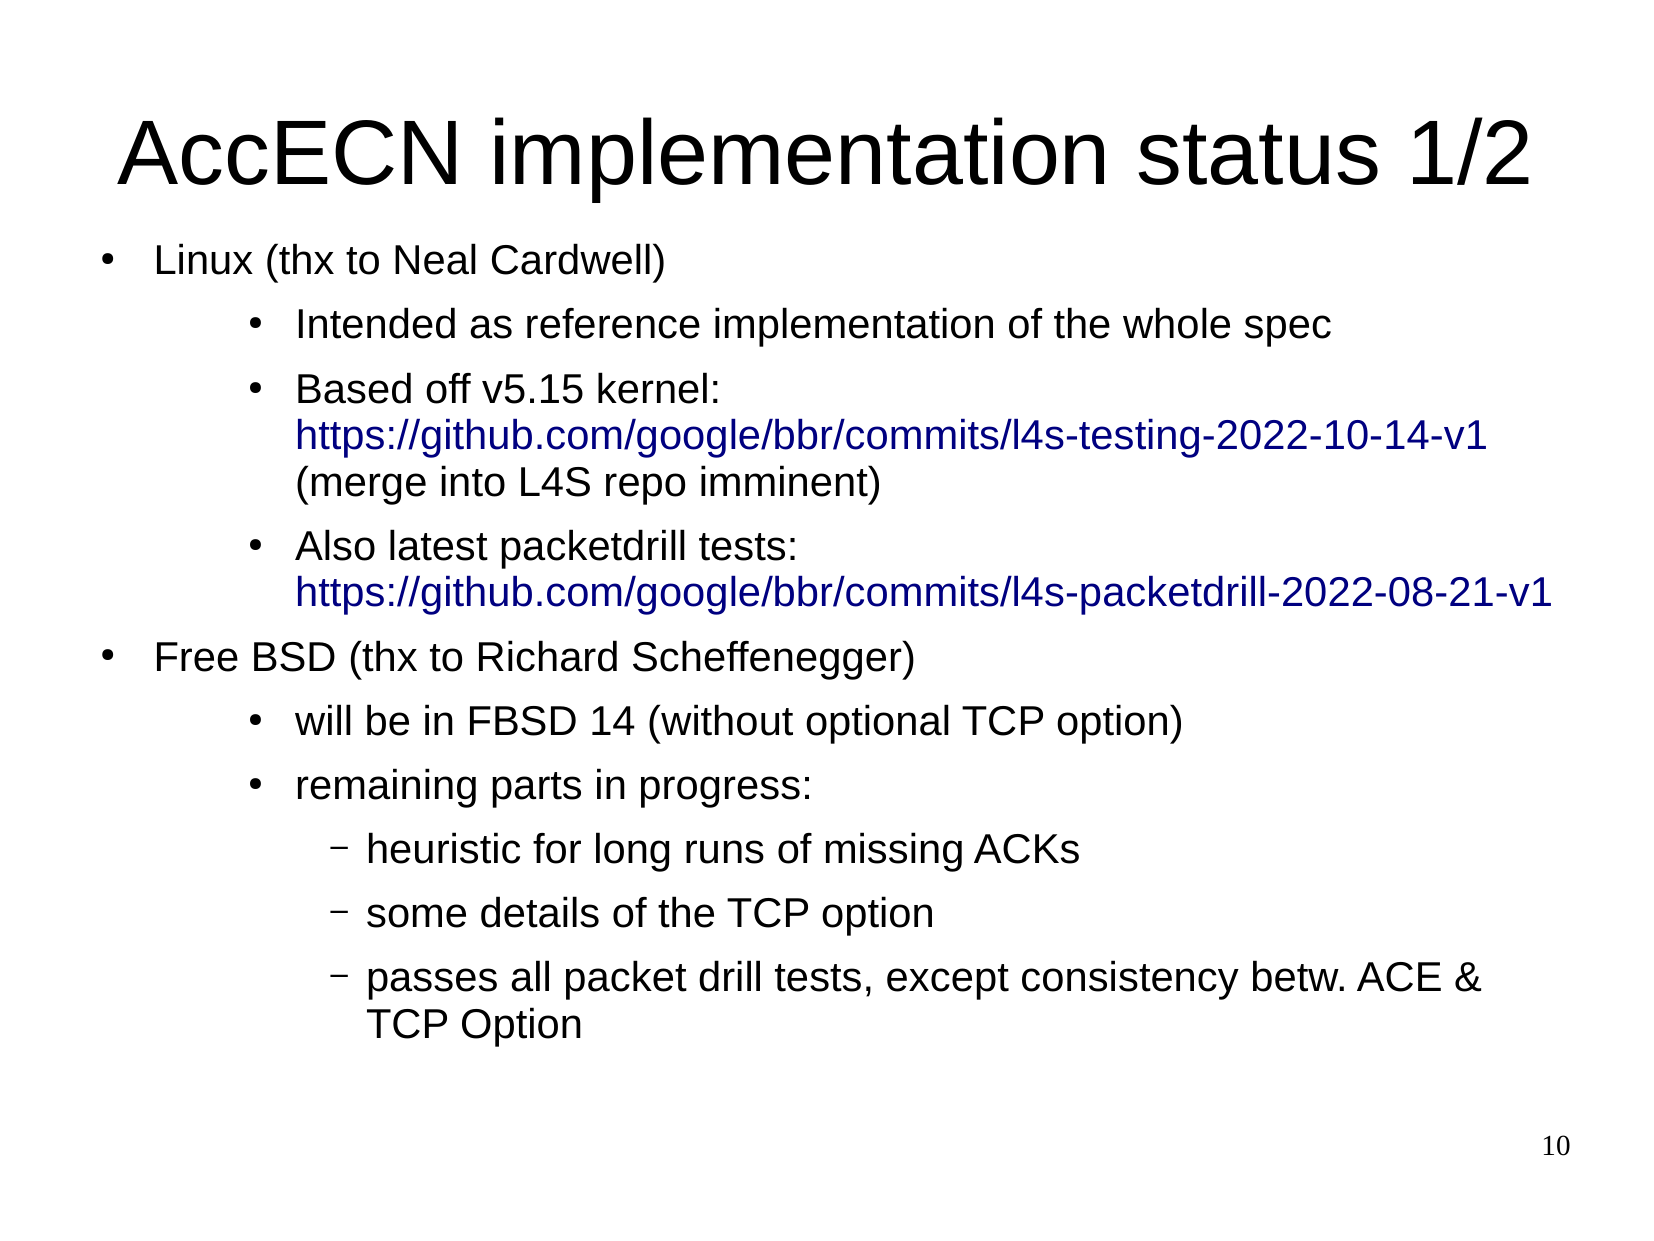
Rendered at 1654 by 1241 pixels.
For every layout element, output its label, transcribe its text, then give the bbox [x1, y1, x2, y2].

title AccECN implementation status 1/2 [82, 49, 1571, 237]
list Linux (thx to Neal Cardwell) Intended as reference implementation of the whole spec Based off v5.15 kernel: https://github.com/google/bbr/commits/l4s-testing-2022-10-14-v1 (merge into L4S repo imminent) Also latest packetdrill tests: https://github.com/google/bbr/commits/l4s-packetdrill-2022-08-21-v1 Free BSD (thx to Richard Scheffenegger) will be in FBSD 14 (without optional TCP option) remaining parts in progress: heuristic for long runs of missing ACKs some details of the TCP option passes all packet drill tests, except consistency betw. ACE & TCP Option [82, 237, 1571, 1048]
